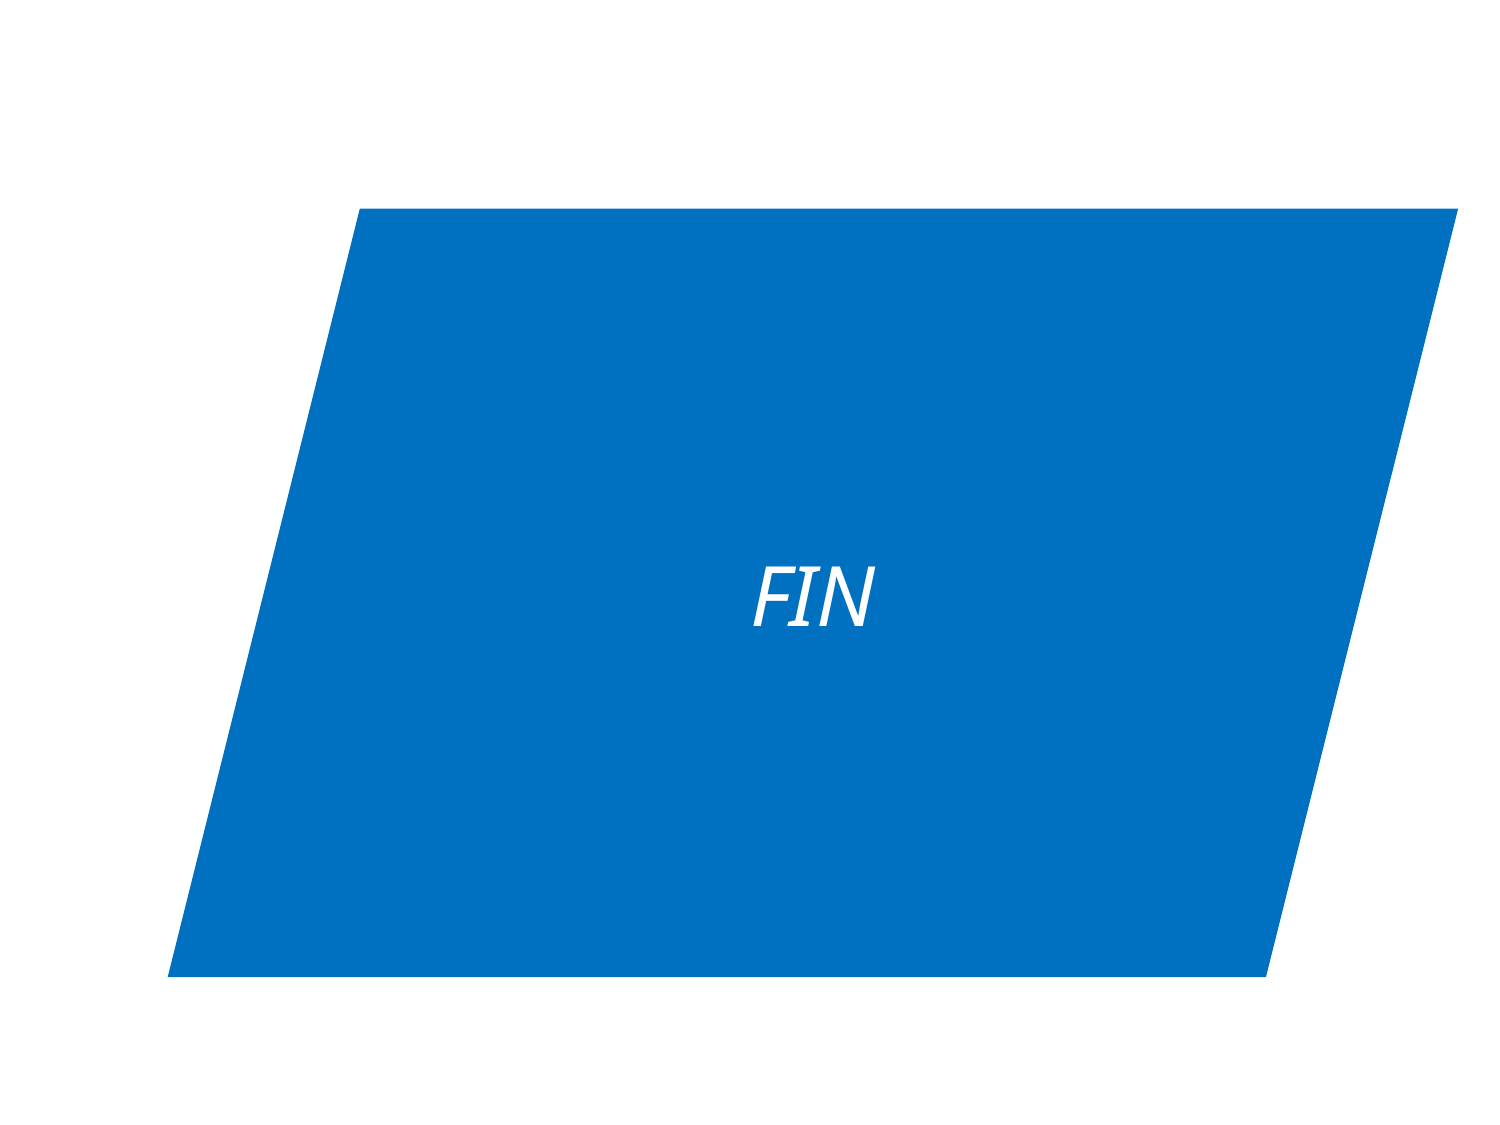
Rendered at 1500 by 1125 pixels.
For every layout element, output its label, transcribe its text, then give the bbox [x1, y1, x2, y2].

text_box FIN [167, 208, 1459, 978]
